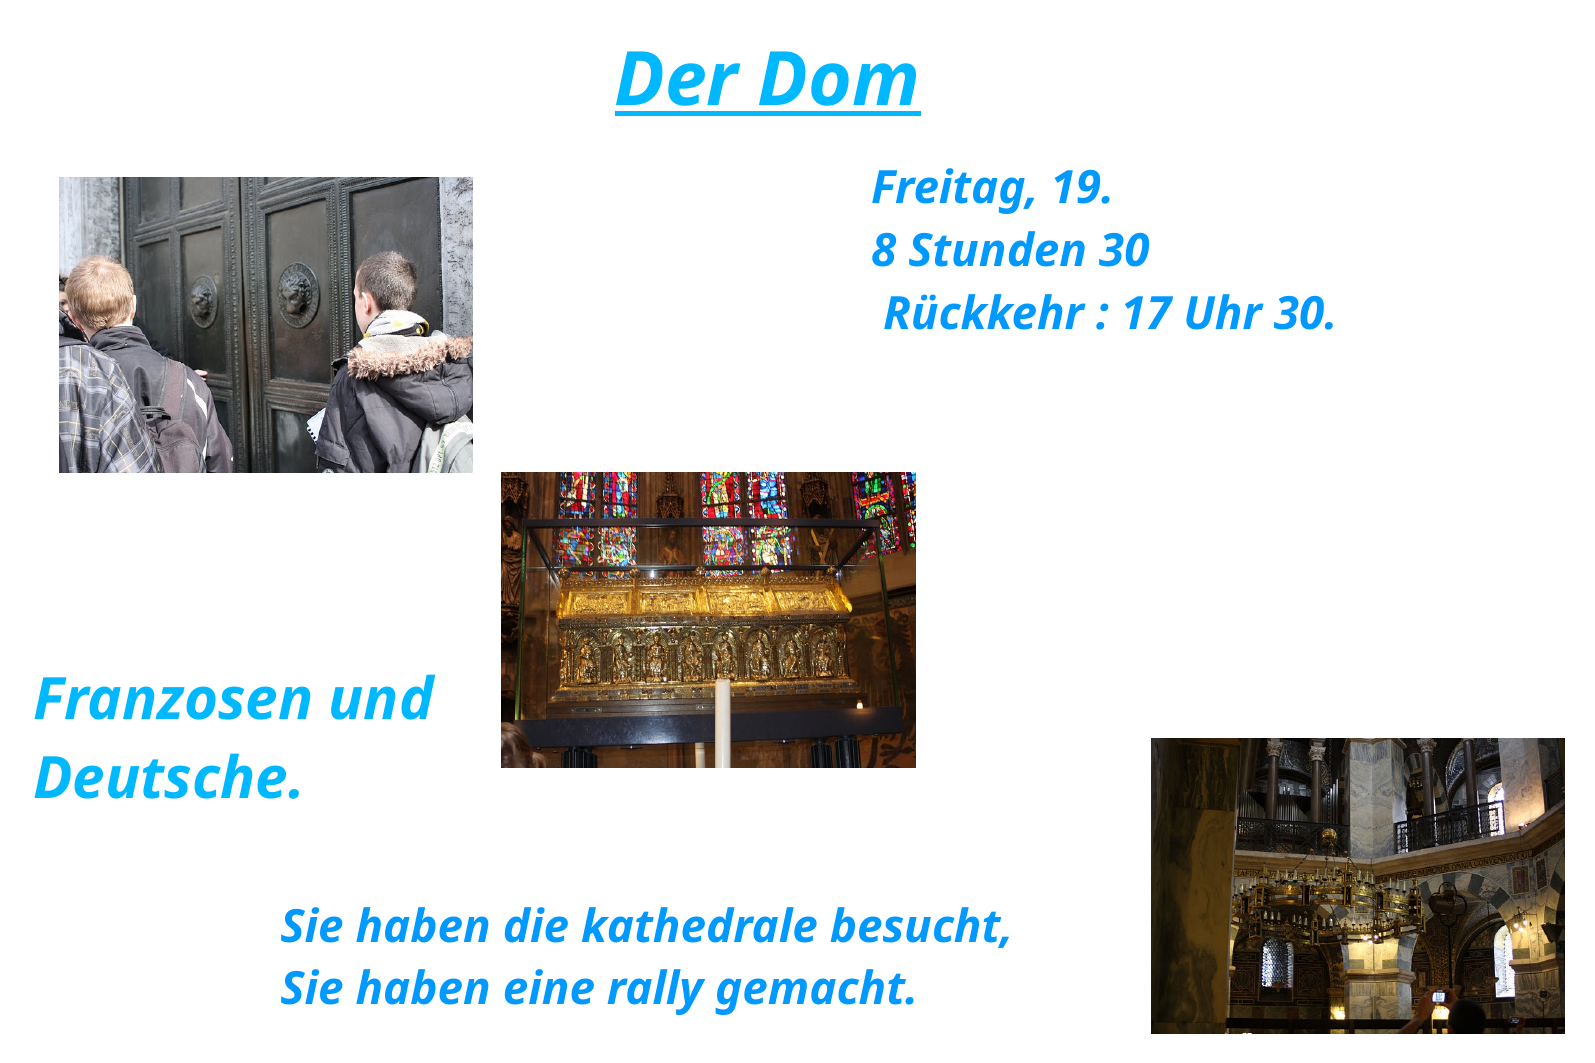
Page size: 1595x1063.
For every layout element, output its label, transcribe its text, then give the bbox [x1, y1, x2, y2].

text_box [117, 767, 130, 792]
text_box Der Dom [88, 17, 1447, 119]
text_box Sie haben die kathedrale besucht, Sie haben eine rally gemacht. [265, 885, 1063, 1003]
picture [501, 472, 916, 768]
text_box [84, 772, 95, 780]
picture [59, 177, 473, 473]
text_box Freitag, 19. 8 Stunden 30 Rückkehr : 17 Uhr 30. [856, 147, 1447, 384]
picture [1151, 738, 1565, 1034]
text_box [59, 767, 237, 872]
text_box Franzosen und Deutsche. [18, 649, 502, 731]
